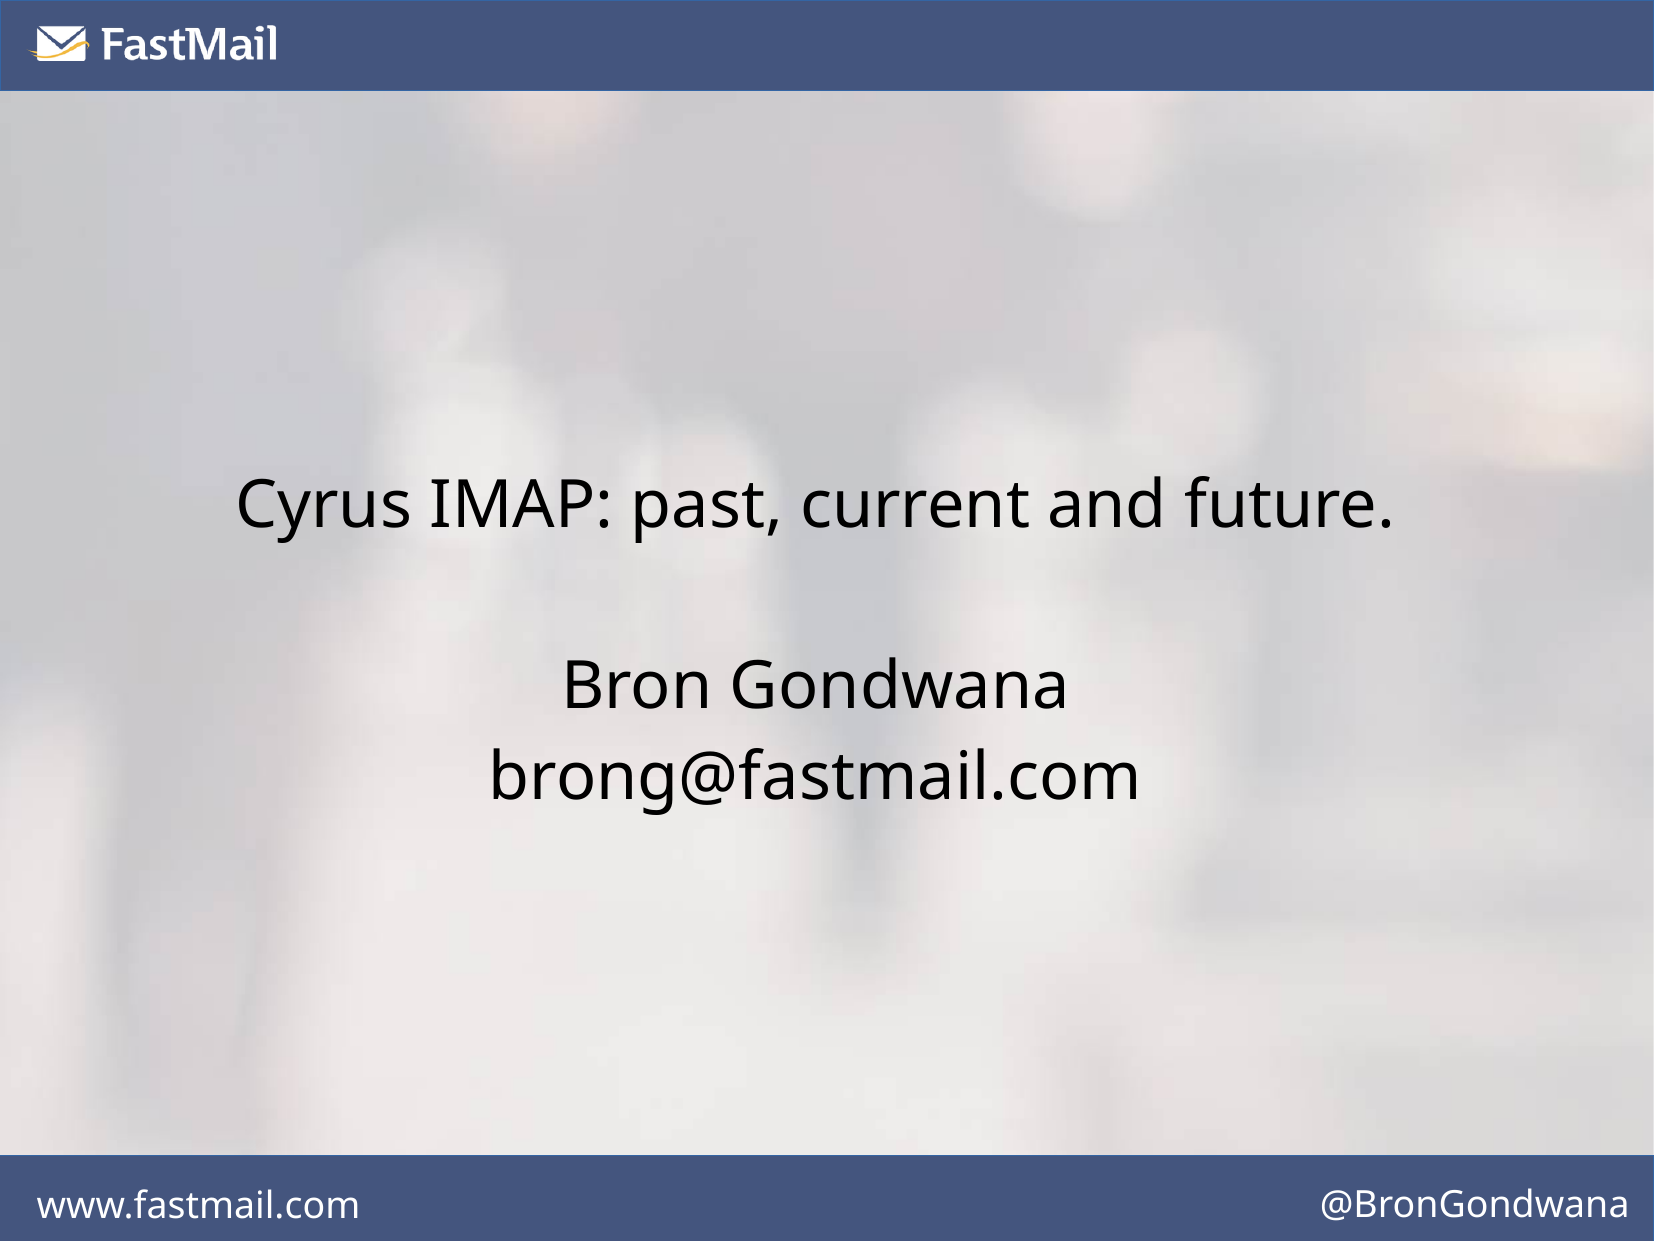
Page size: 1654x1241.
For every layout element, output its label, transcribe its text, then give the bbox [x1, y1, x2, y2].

subtitle Cyrus IMAP: past, current and future. Bron Gondwana brong@fastmail.com [71, 255, 1561, 1021]
picture [0, 91, 1654, 1155]
picture [26, 8, 302, 78]
